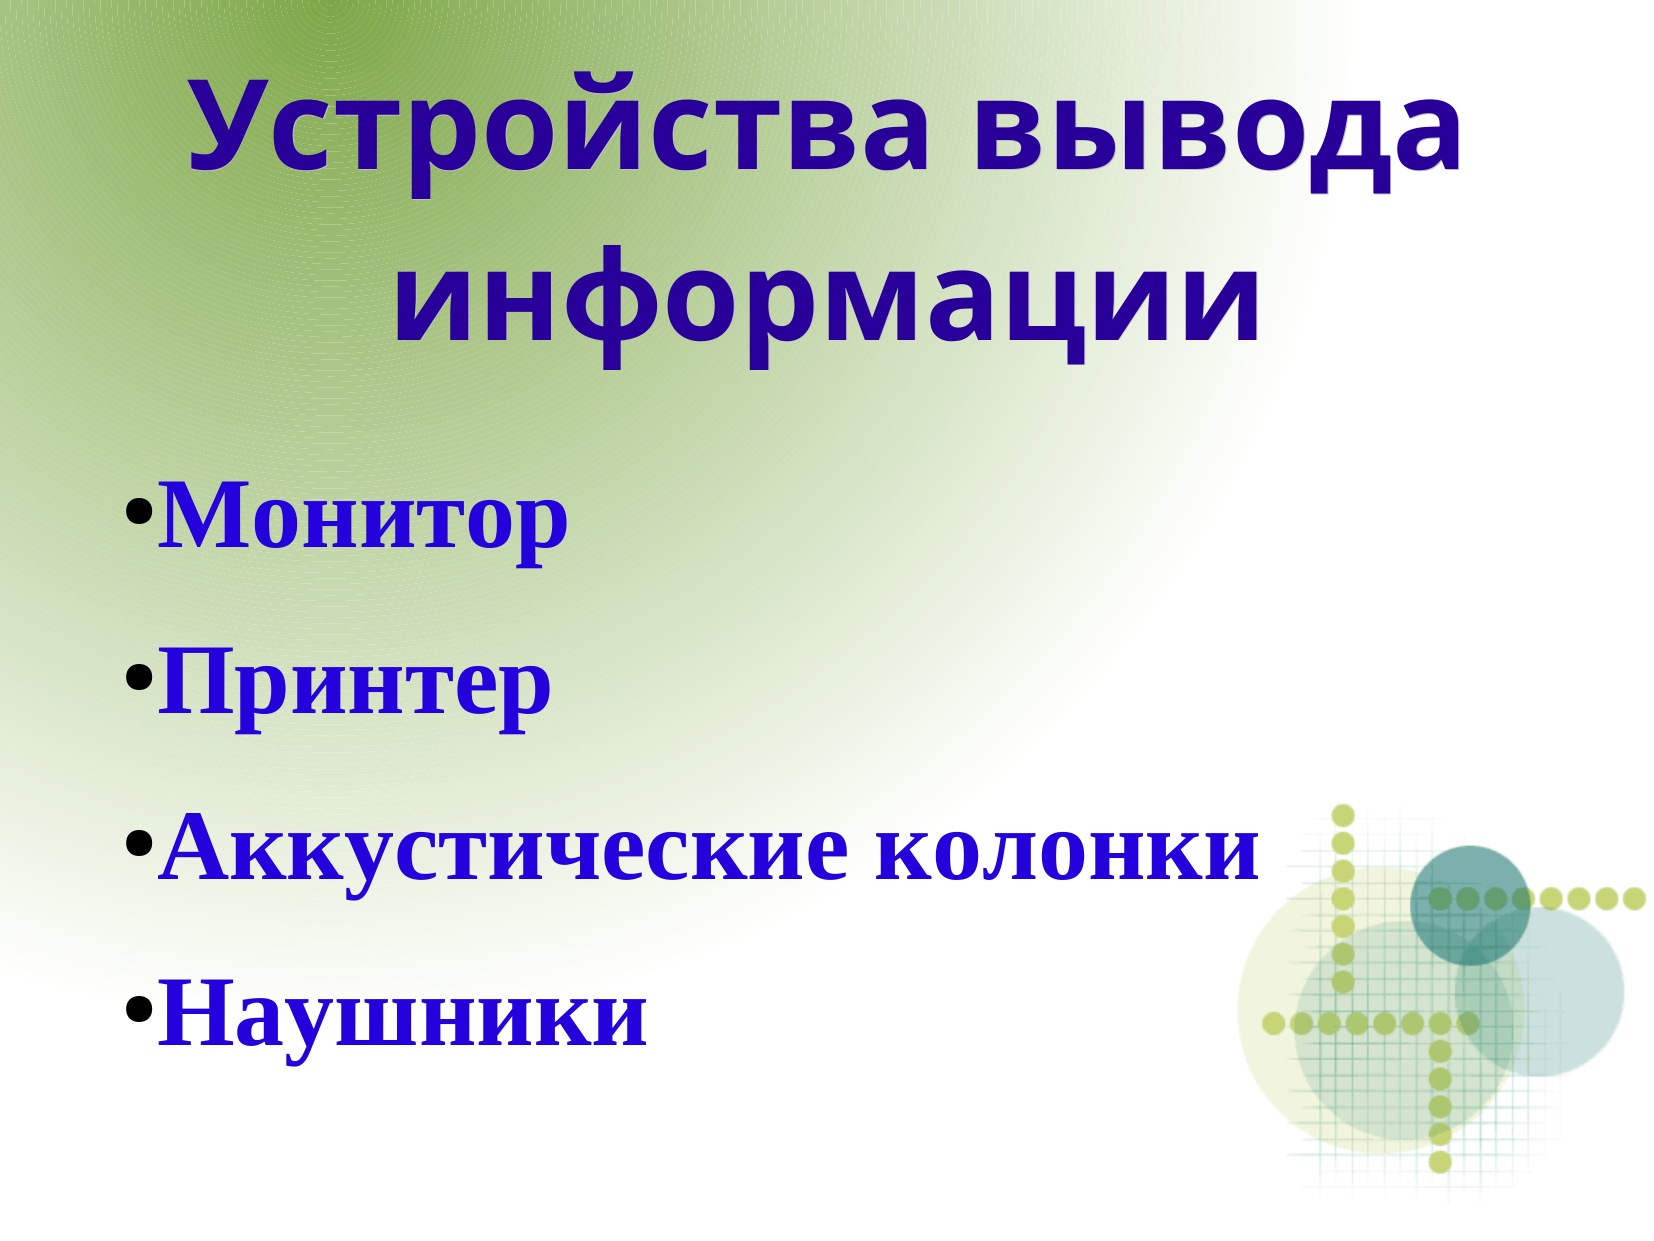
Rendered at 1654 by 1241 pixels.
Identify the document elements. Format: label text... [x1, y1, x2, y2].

picture [1224, 792, 1654, 1211]
subtitle Монитор Принтер Аккустические колонки Наушники [121, 344, 1534, 1127]
title Устройства вывода информации [121, 55, 1534, 344]
